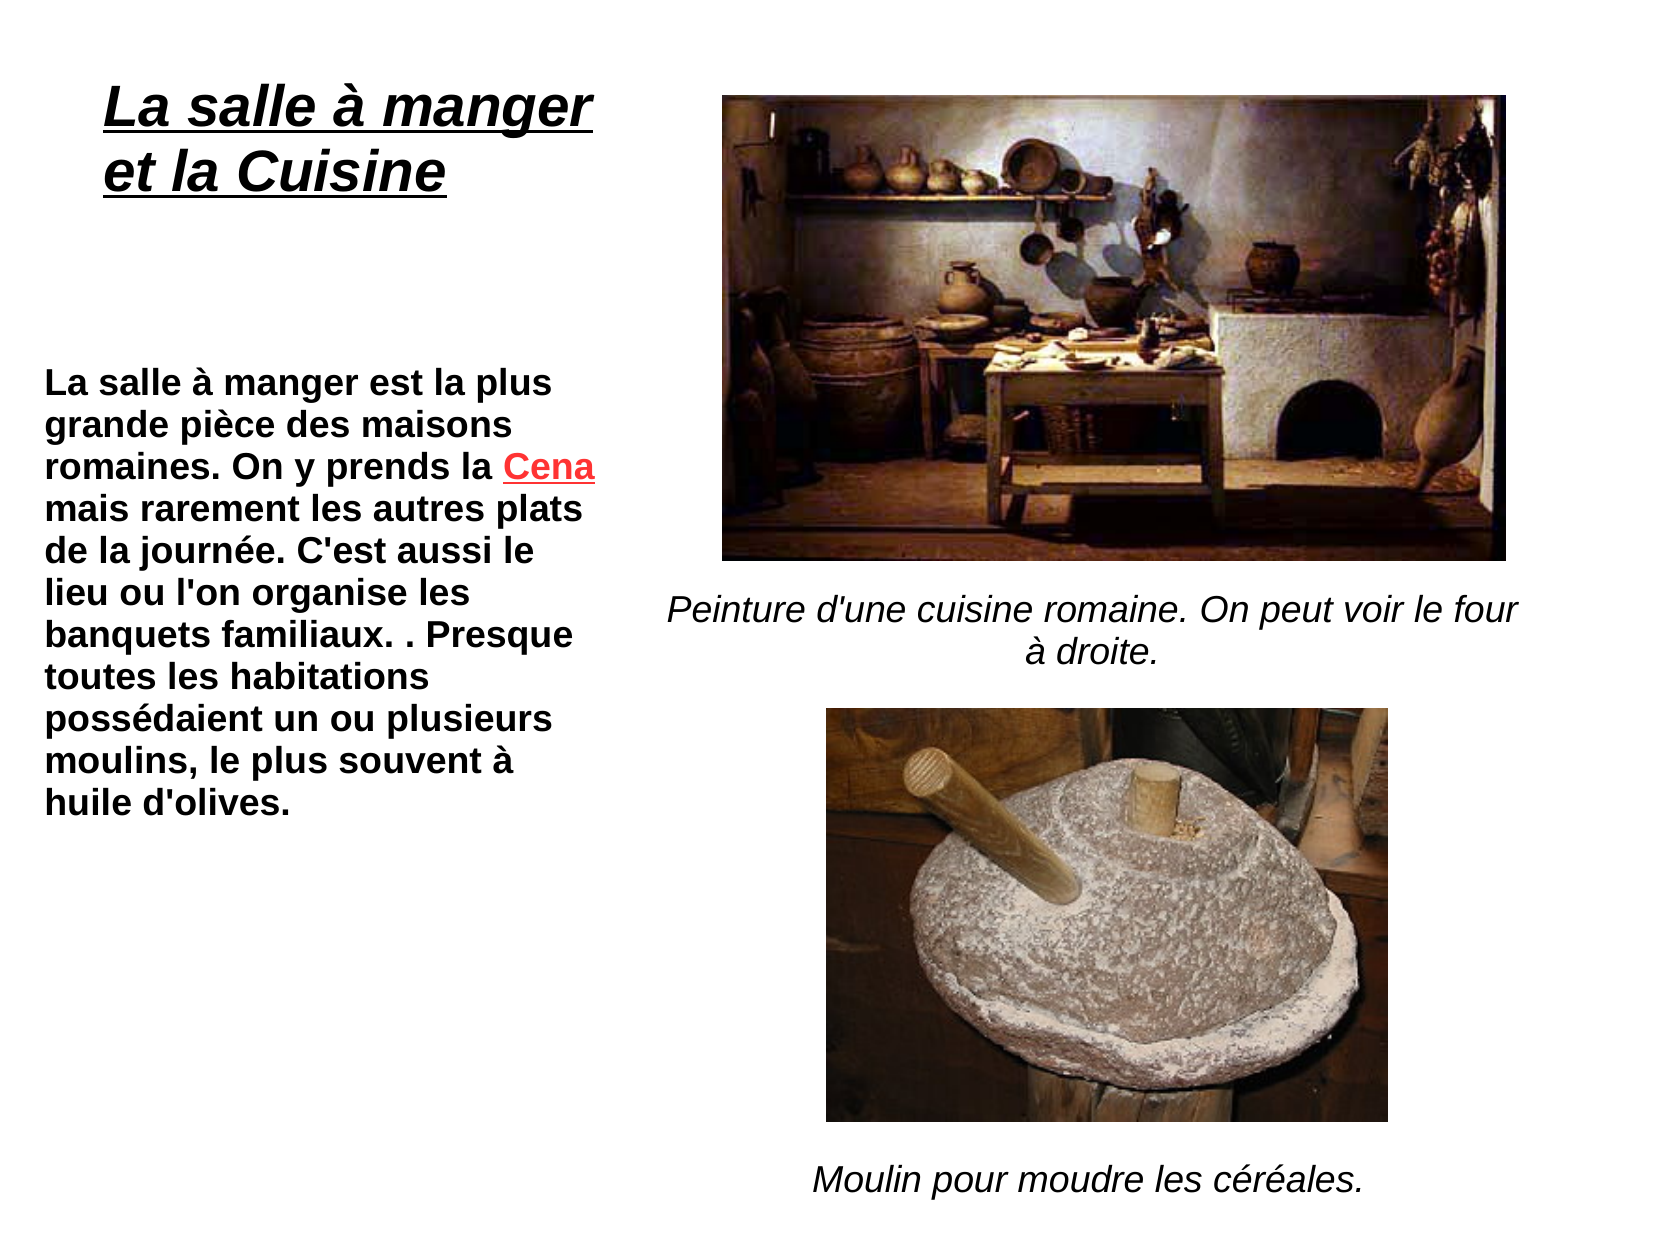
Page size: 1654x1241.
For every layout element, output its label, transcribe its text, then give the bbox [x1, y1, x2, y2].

text_box Moulin pour moudre les céréales. [797, 1151, 1595, 1209]
text_box Peinture d'une cuisine romaine. On peut voir le four à droite. [649, 580, 1536, 680]
picture [826, 708, 1388, 1123]
text_box La salle à manger est la plus grande pièce des maisons romaines. On y prends la Cena mais rarement les autres plats de la journée. C'est aussi le lieu ou l'on organise les banquets familiaux. . Presque toutes les habitations possédaient un ou plusieurs moulins, le plus souvent à huile d'olives. [29, 354, 621, 975]
picture [722, 95, 1506, 562]
text_box La salle à manger et la Cuisine [88, 66, 650, 214]
